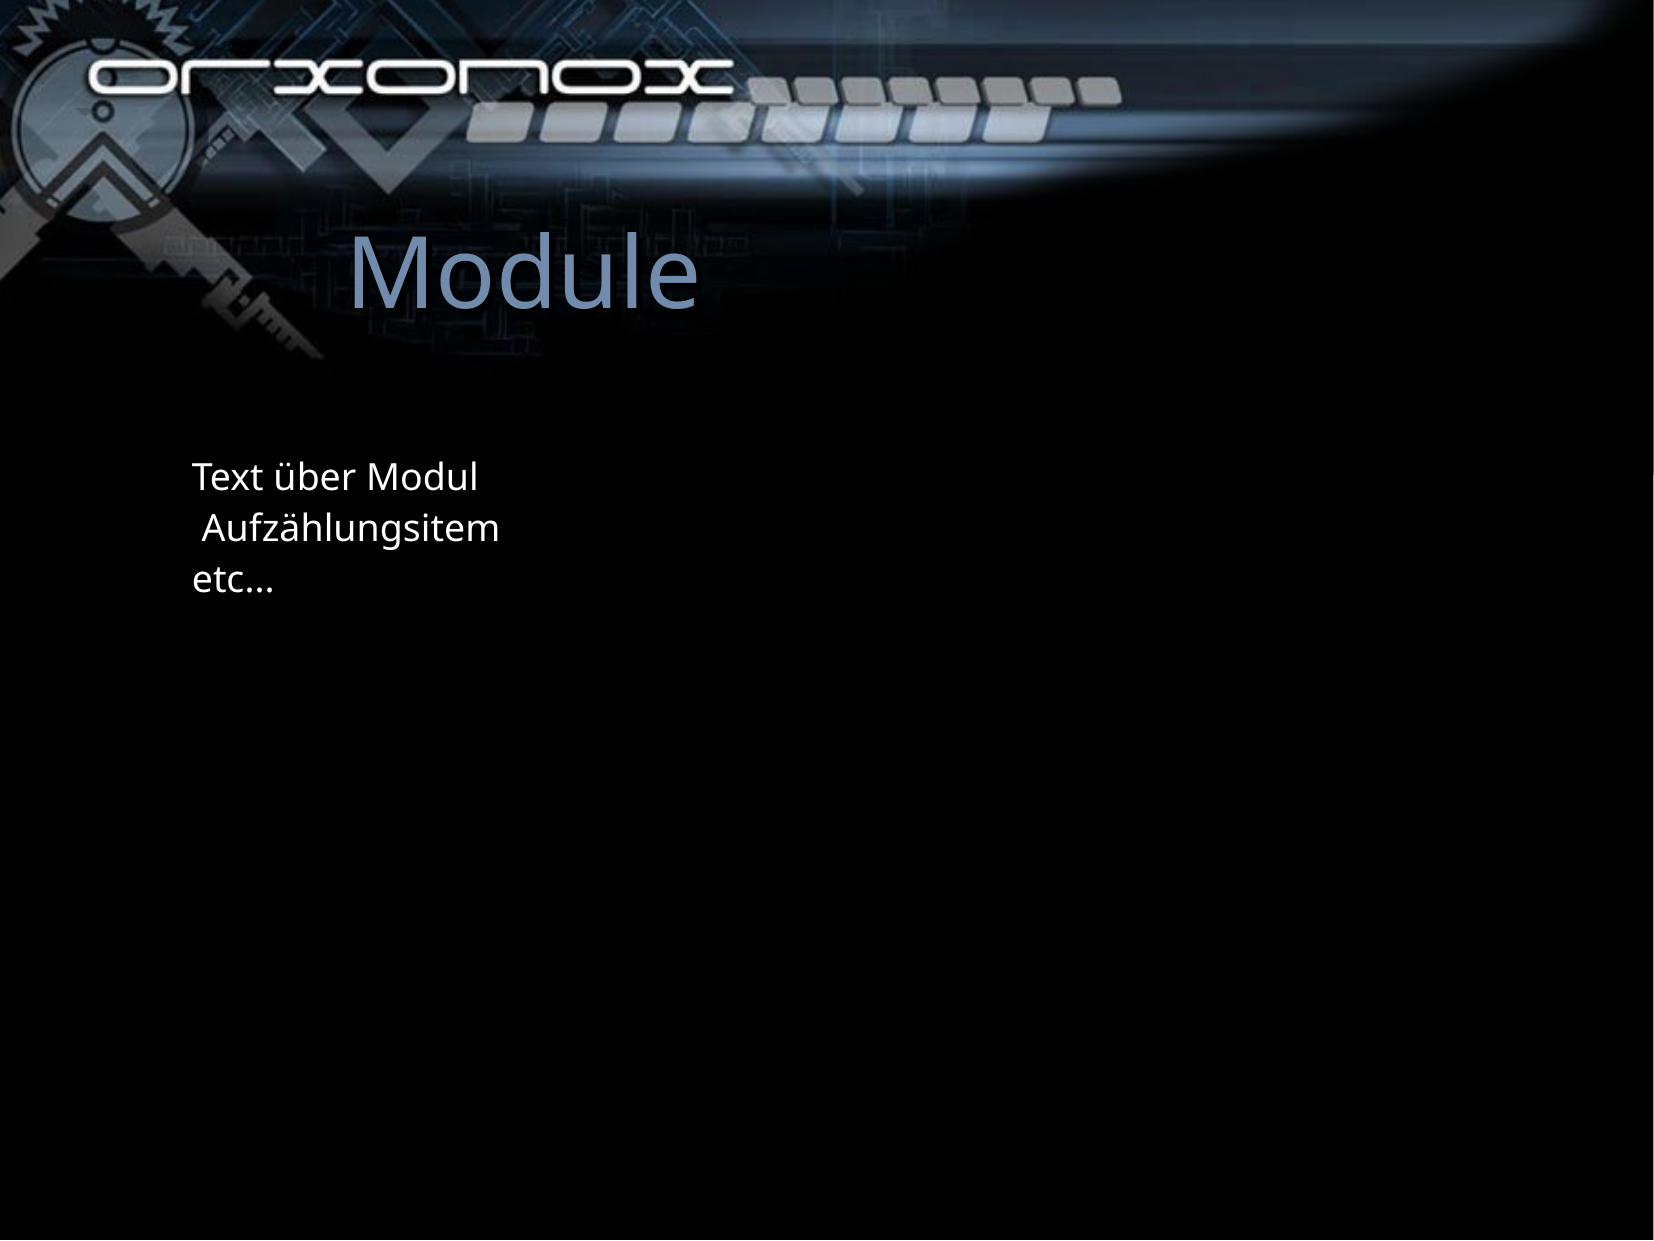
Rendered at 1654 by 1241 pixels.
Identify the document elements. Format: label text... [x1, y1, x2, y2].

picture [0, 0, 1654, 475]
text_box Module [330, 194, 1306, 250]
text_box Text über Modul Aufzählungsitem etc... [177, 442, 1329, 587]
